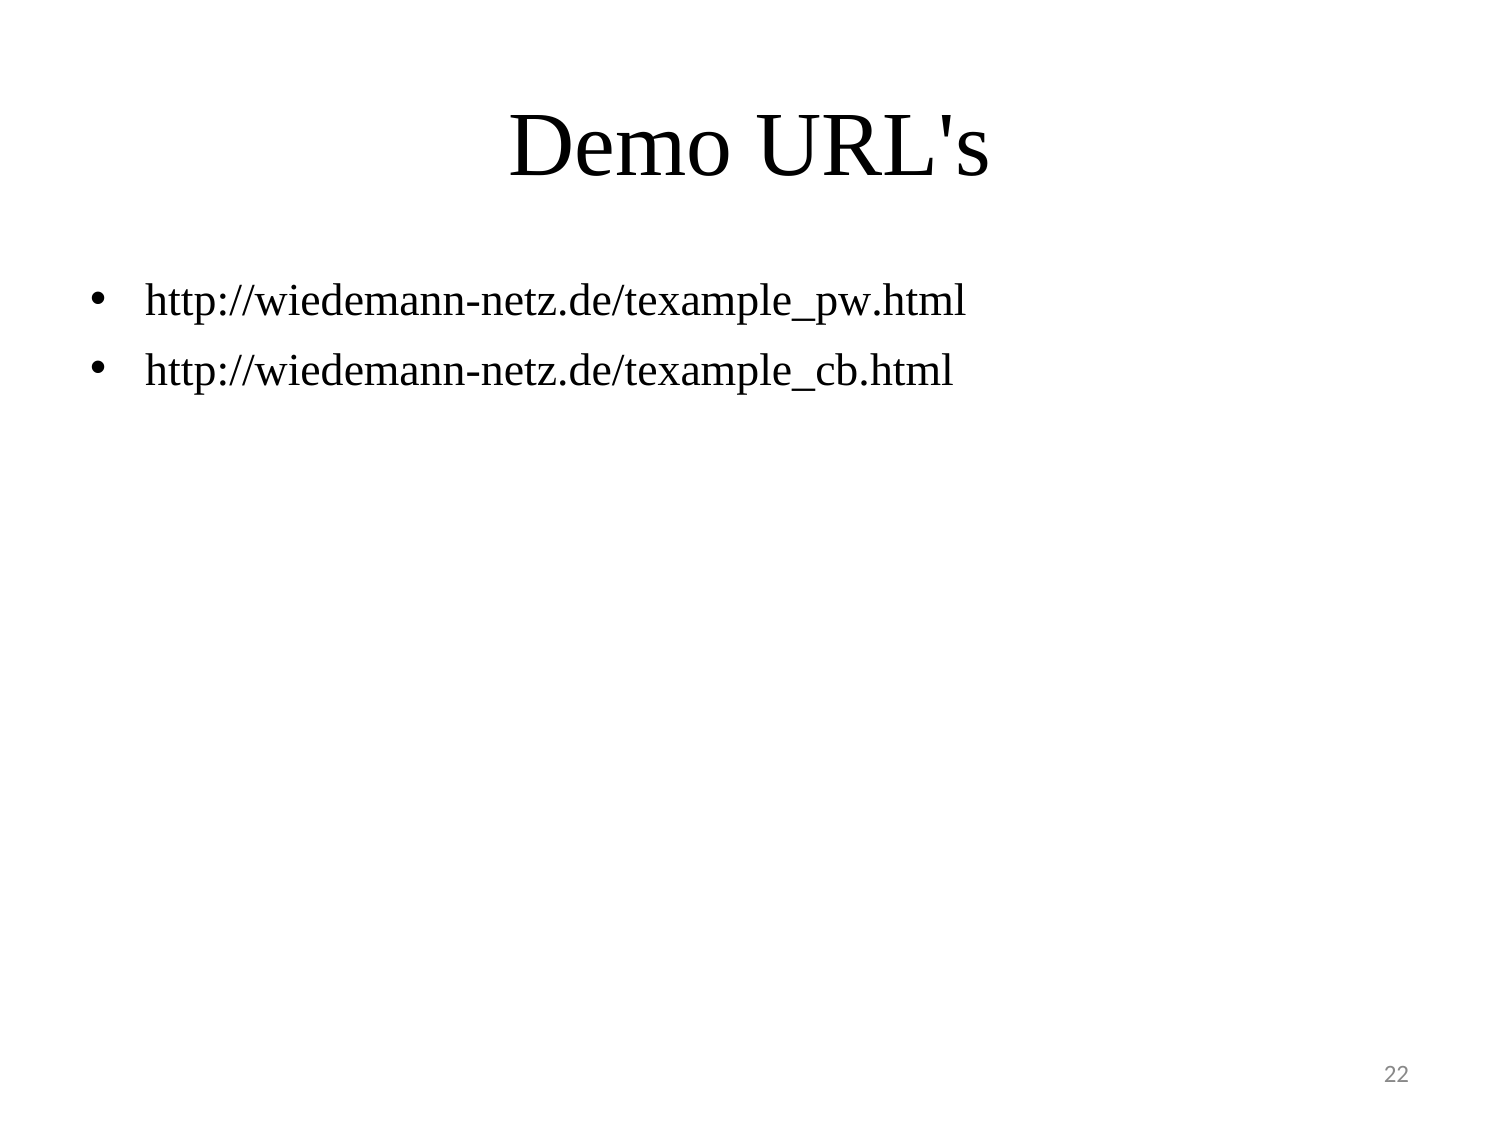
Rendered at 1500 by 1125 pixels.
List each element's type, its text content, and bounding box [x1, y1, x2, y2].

text_box Demo URL's‏ [75, 45, 1426, 233]
text_box http://wiedemann-netz.de/texample_pw.html http://wiedemann-netz.de/texample_cb.html [75, 262, 1426, 1005]
